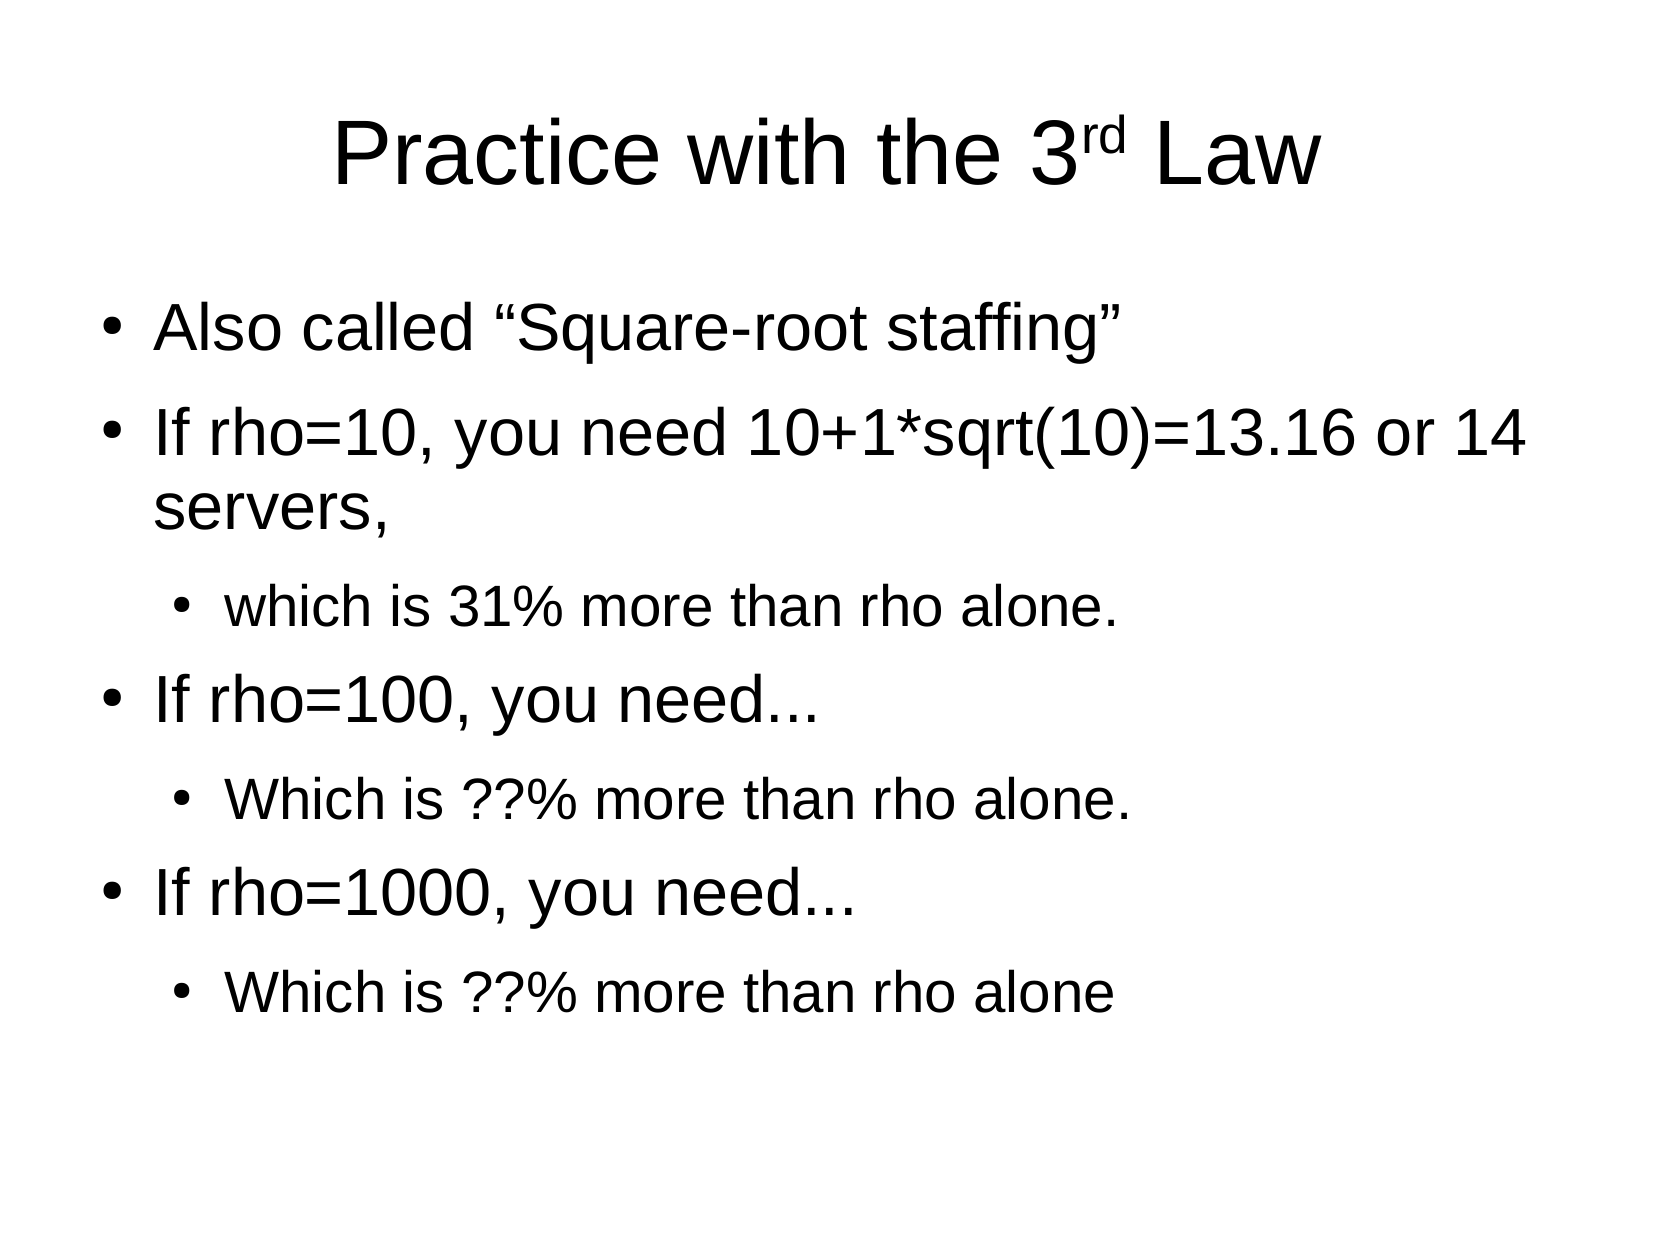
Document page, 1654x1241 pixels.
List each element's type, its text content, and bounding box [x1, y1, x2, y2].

title Practice with the 3rd Law [82, 56, 1571, 250]
list Also called “Square-root staffing” If rho=10, you need 10+1*sqrt(10)=13.16 or 14 servers, which is 31% more than rho alone. If rho=100, you need... Which is ??% more than rho alone. If rho=1000, you need... Which is ??% more than rho alone [82, 290, 1571, 1109]
